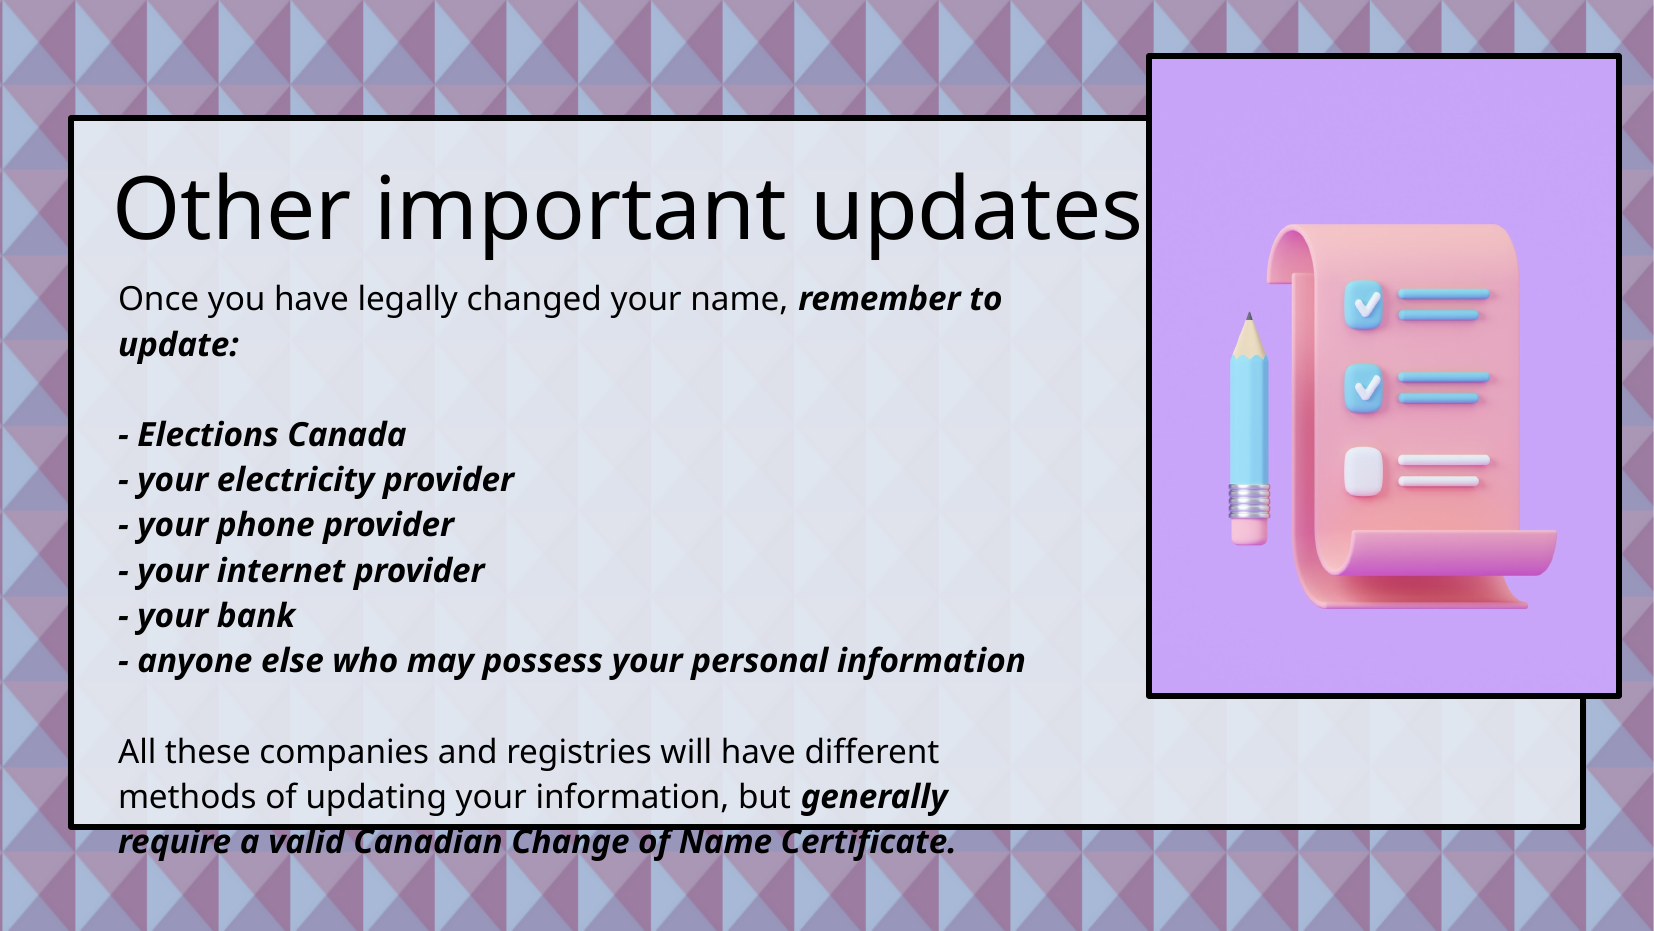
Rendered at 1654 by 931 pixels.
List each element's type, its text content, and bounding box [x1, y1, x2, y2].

text_box Once you have legally changed your name, remember to update: - Elections Canada - your electricity provider - your phone provider - your internet provider - your bank - anyone else who may possess your personal information All these companies and registries will have different methods of updating your information, but generally require a valid Canadian Change of Name Certificate. [118, 275, 1063, 729]
picture [0, 0, 1654, 931]
text_box [70, 118, 1583, 827]
title Other important updates [112, 153, 1146, 259]
